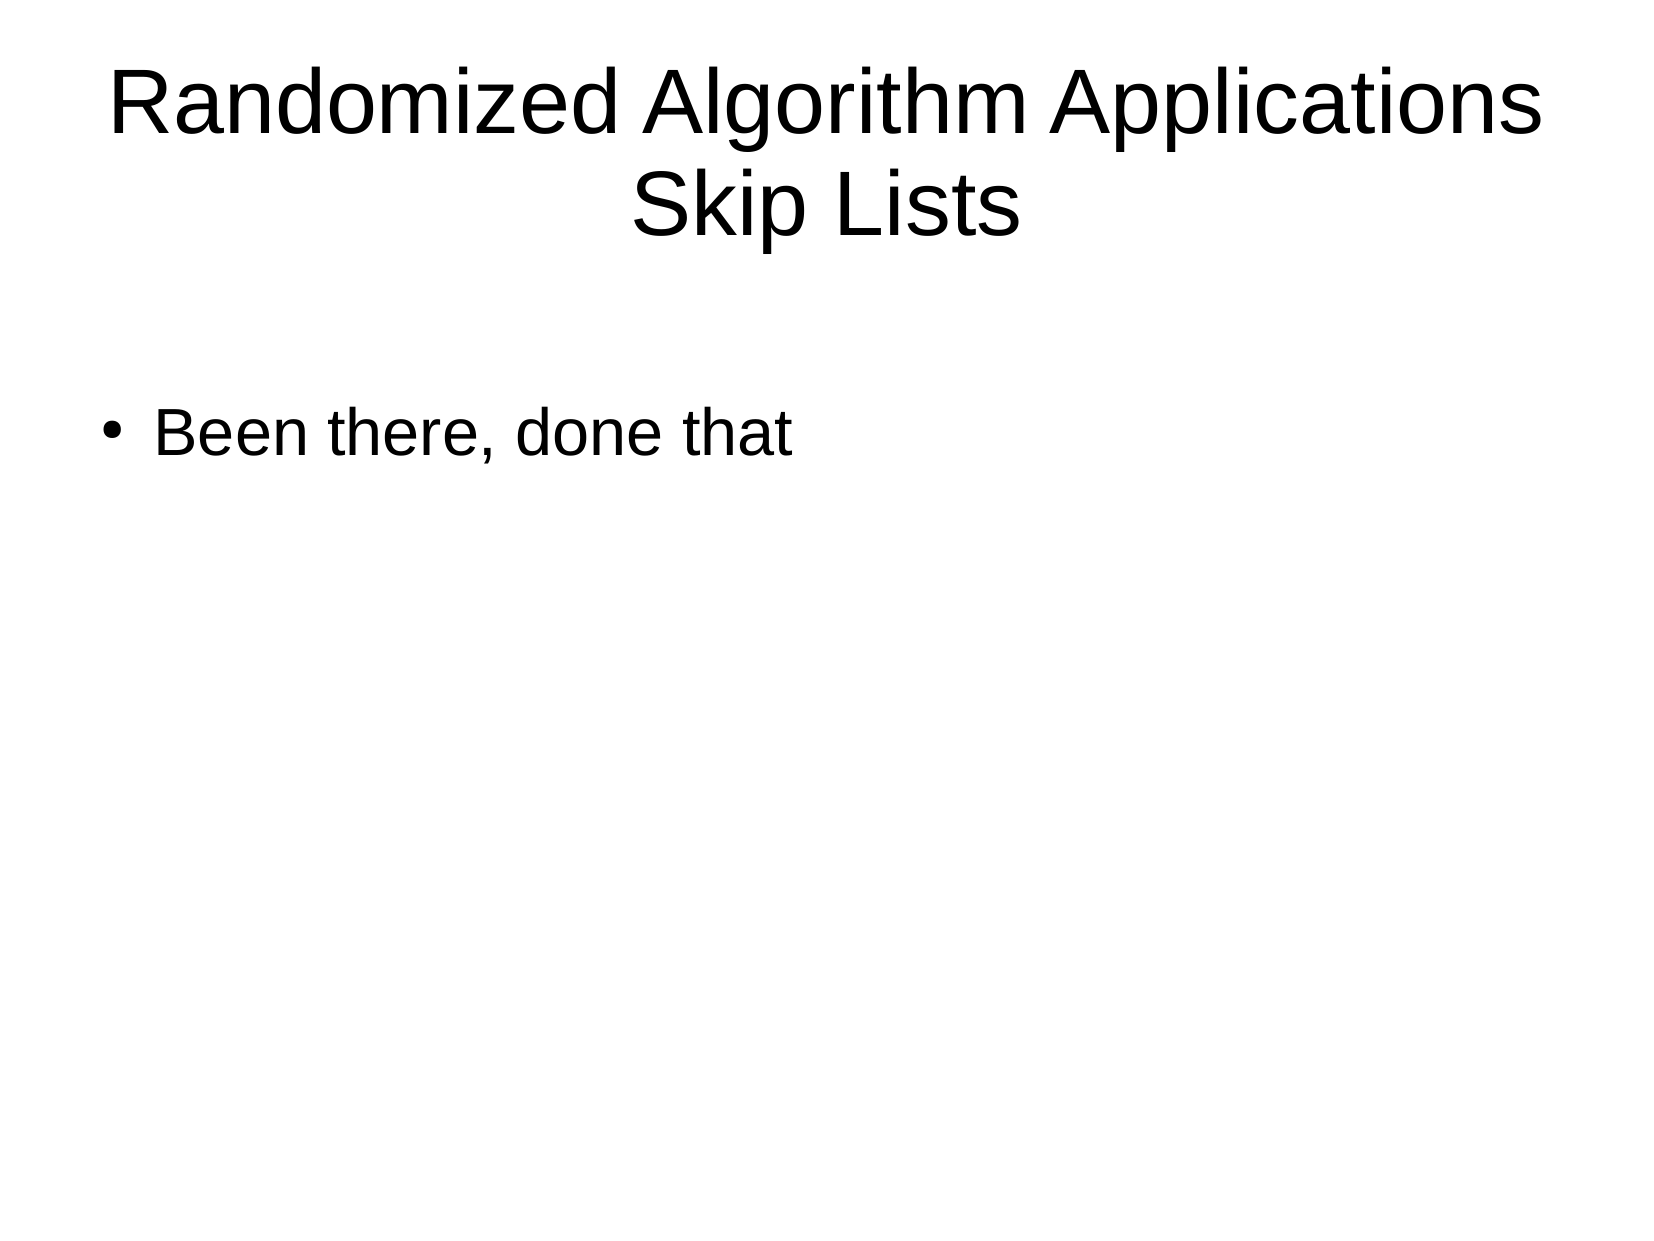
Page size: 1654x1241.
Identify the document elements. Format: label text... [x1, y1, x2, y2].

list Been there, done that [82, 290, 1571, 1010]
title Randomized Algorithm Applications Skip Lists [82, 49, 1571, 257]
